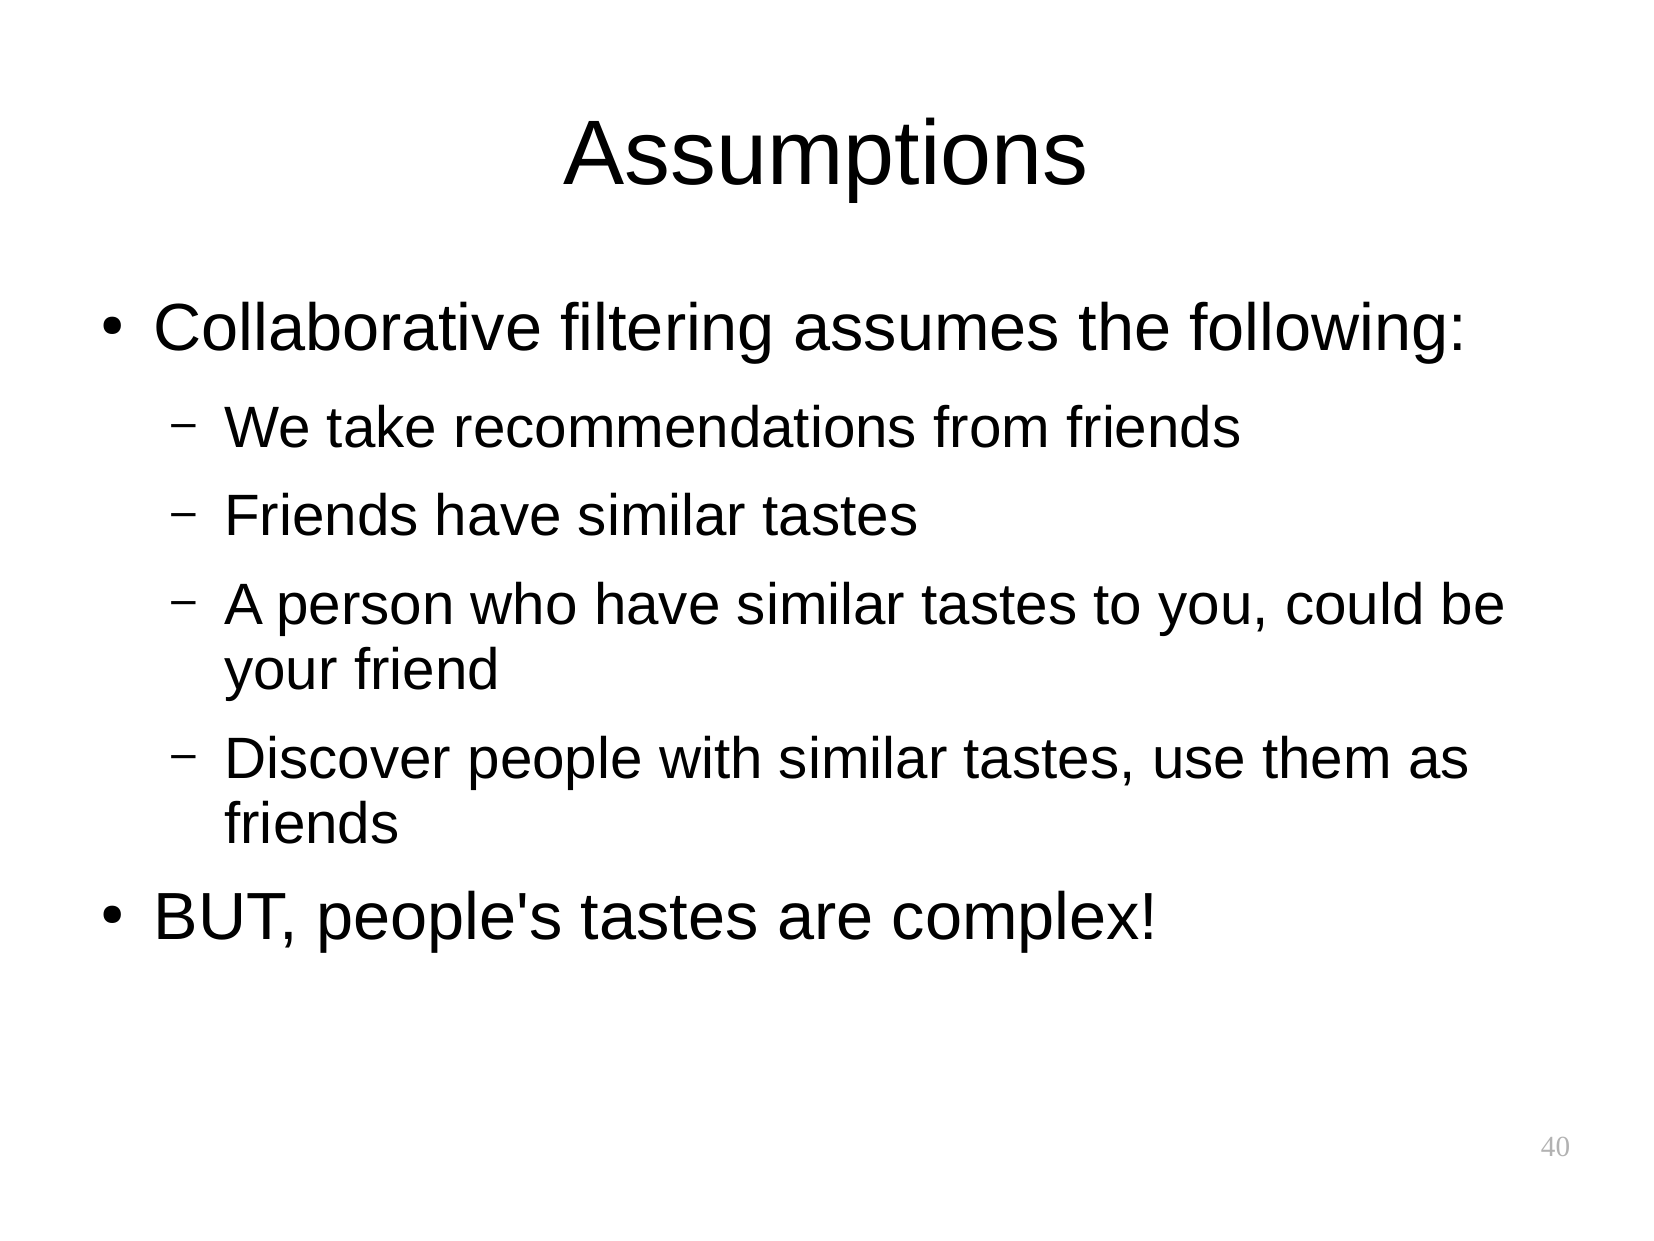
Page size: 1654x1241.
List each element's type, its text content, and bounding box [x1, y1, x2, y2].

title Assumptions [82, 49, 1571, 257]
list Collaborative filtering assumes the following: We take recommendations from friends Friends have similar tastes A person who have similar tastes to you, could be your friend Discover people with similar tastes, use them as friends BUT, people's tastes are complex! [82, 290, 1571, 1010]
